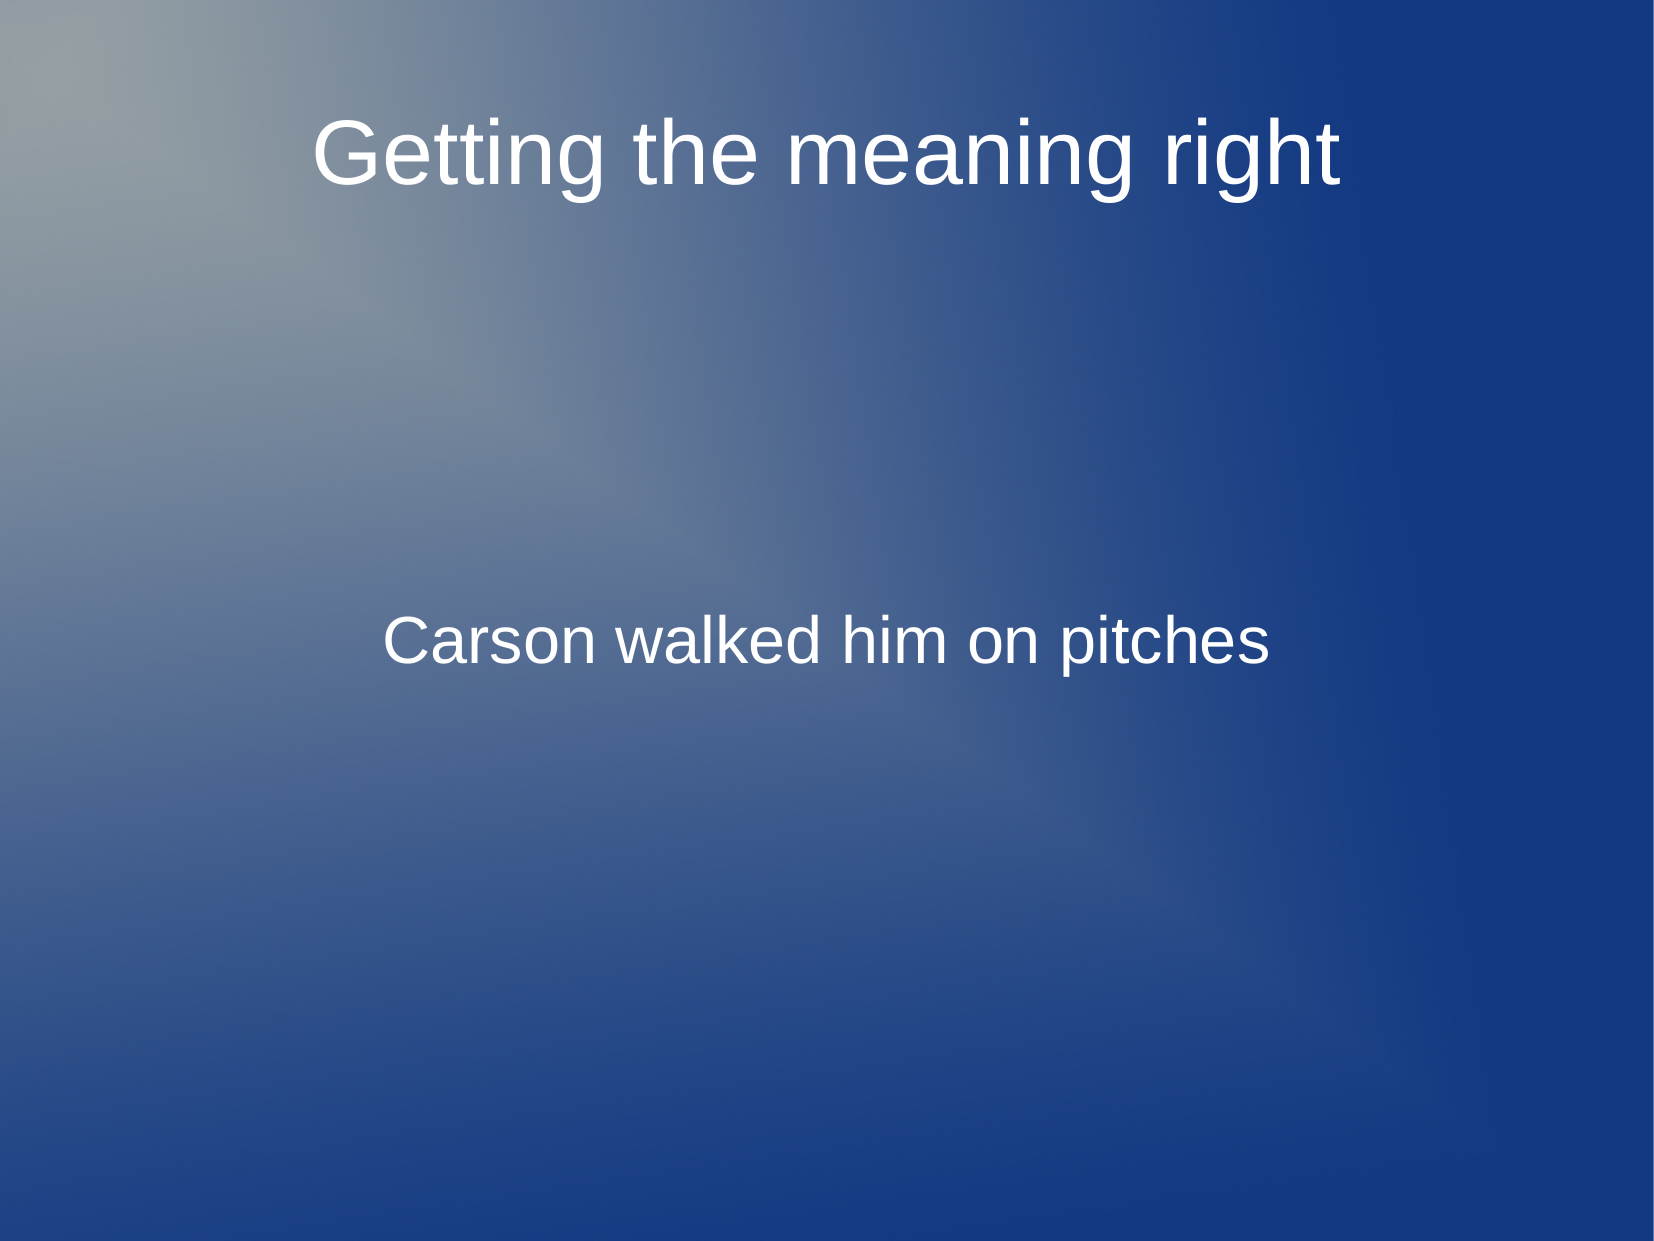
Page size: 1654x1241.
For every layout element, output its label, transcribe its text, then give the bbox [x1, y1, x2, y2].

list Carson walked him on pitches [82, 290, 1571, 1109]
picture [0, 0, 1654, 1241]
title Getting the meaning right [82, 49, 1571, 257]
